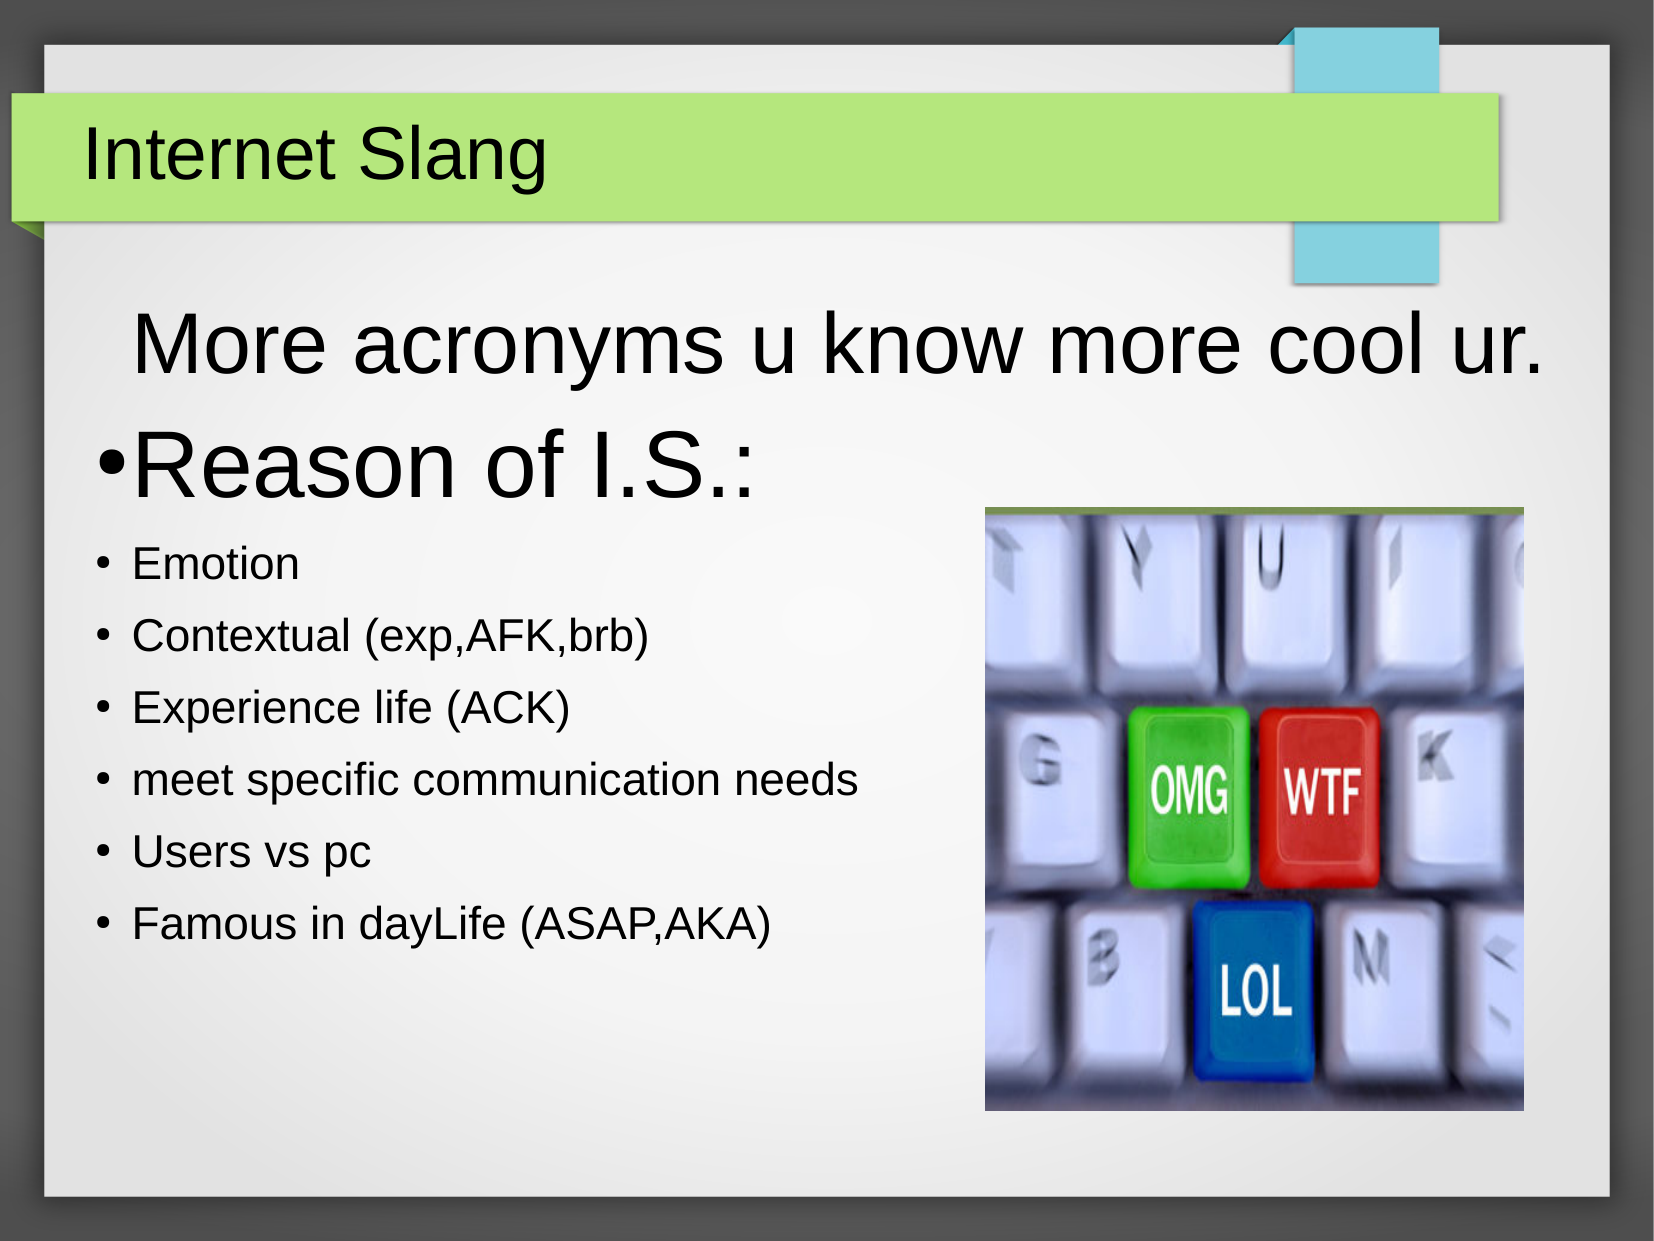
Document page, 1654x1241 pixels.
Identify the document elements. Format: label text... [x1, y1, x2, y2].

list More acronyms u know more cool ur. Reason of I.S.: Emotion Contextual (exp,AFK,brb) Experience life (ACK) meet specific communication needs Users vs pc Famous in dayLife (ASAP,AKA) [82, 295, 1571, 1015]
title Internet Slang [82, 94, 1264, 213]
picture [0, 0, 1654, 1241]
